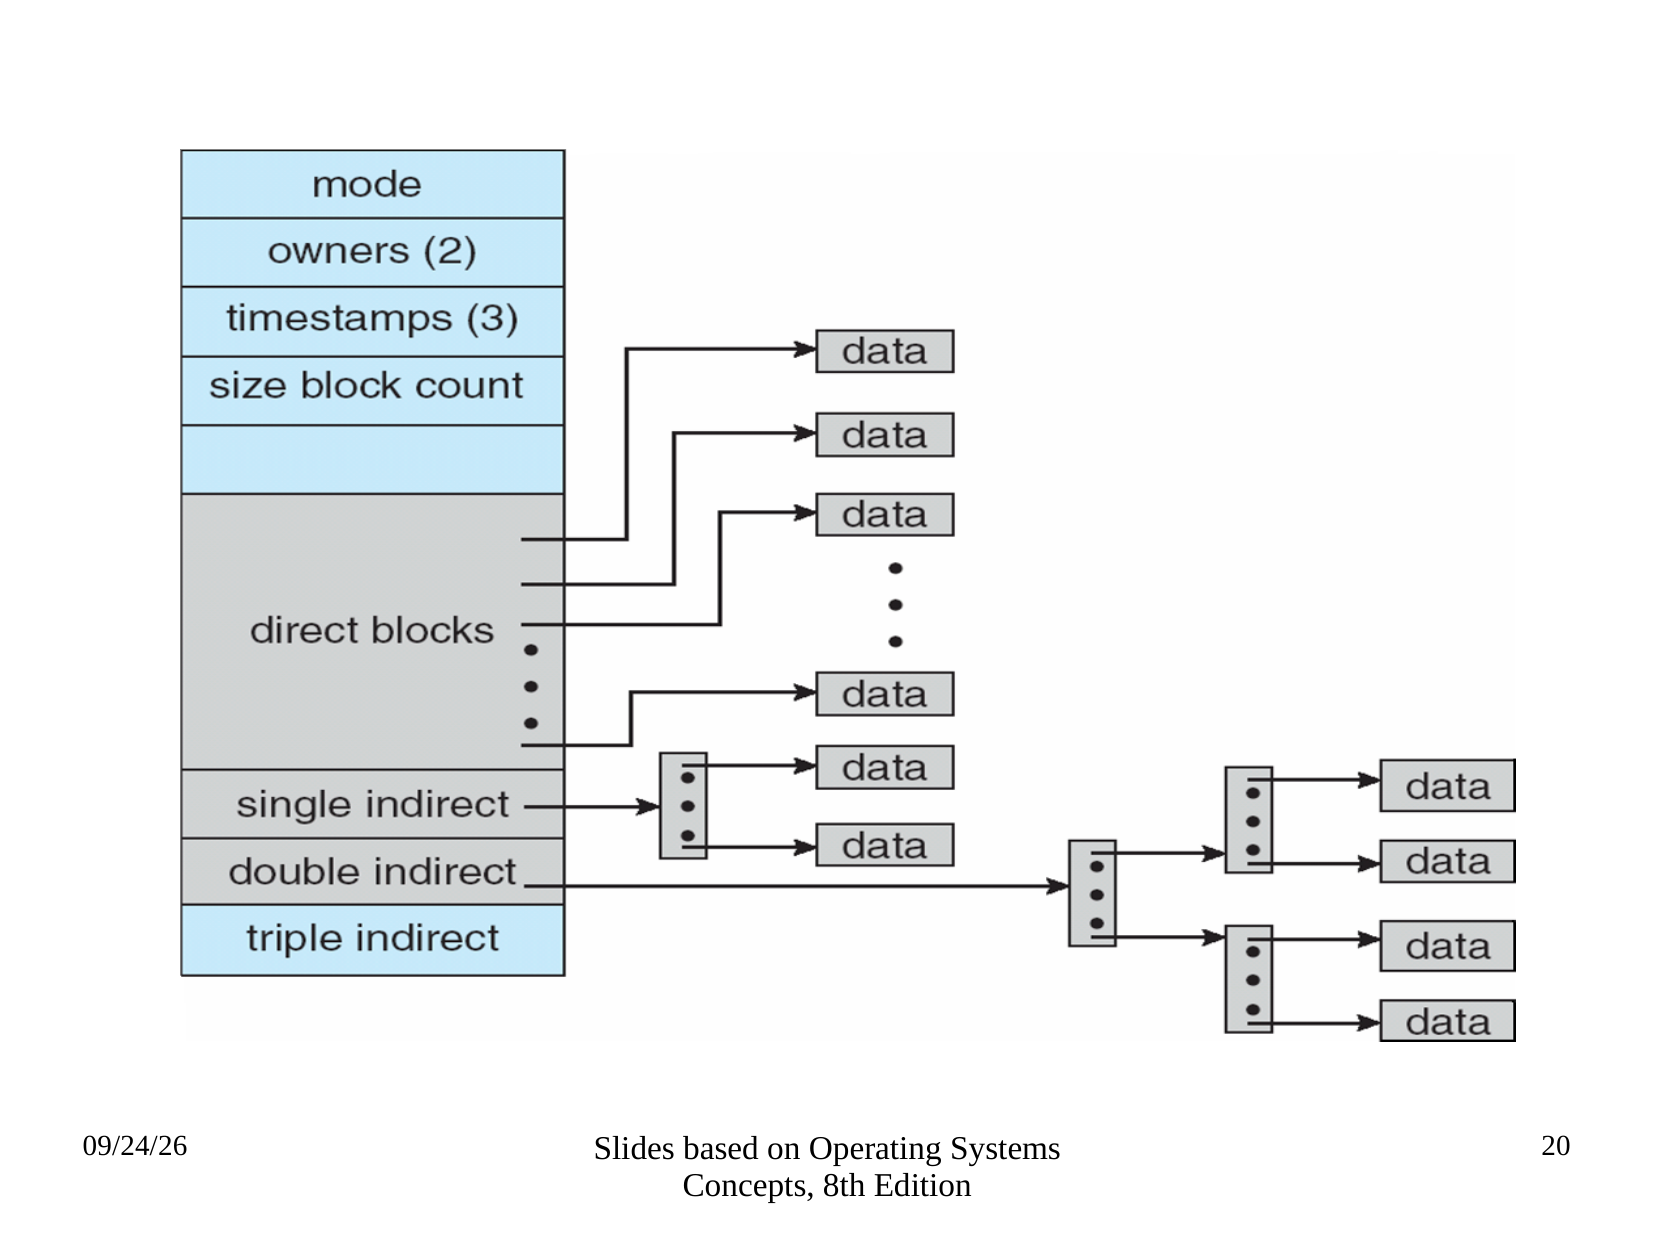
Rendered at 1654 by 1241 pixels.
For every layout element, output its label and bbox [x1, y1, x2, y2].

picture [180, 149, 1516, 1042]
